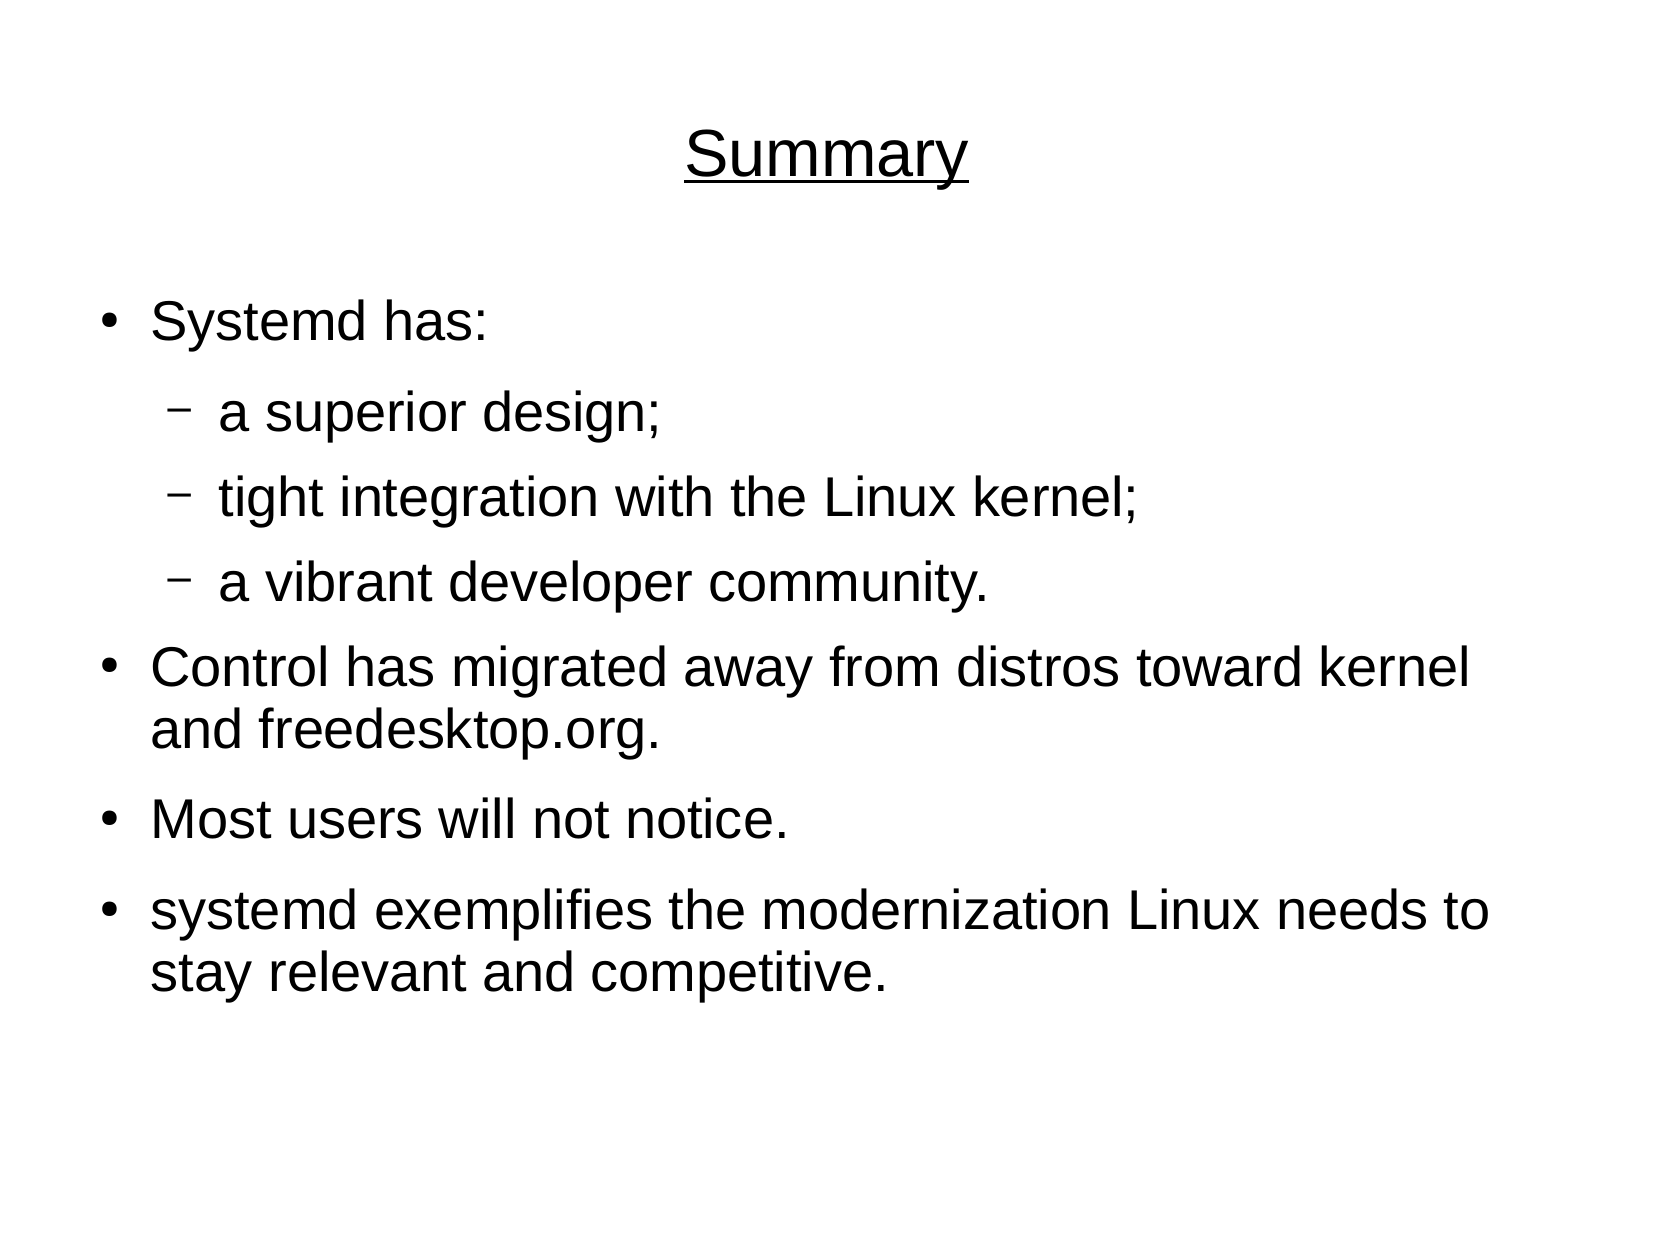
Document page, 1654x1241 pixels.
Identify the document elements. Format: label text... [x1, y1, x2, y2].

title Summary [82, 49, 1571, 257]
list Systemd has: a superior design; tight integration with the Linux kernel; a vibrant developer community. Control has migrated away from distros toward kernel and freedesktop.org. Most users will not notice. systemd exemplifies the modernization Linux needs to stay relevant and competitive. [82, 290, 1571, 1010]
